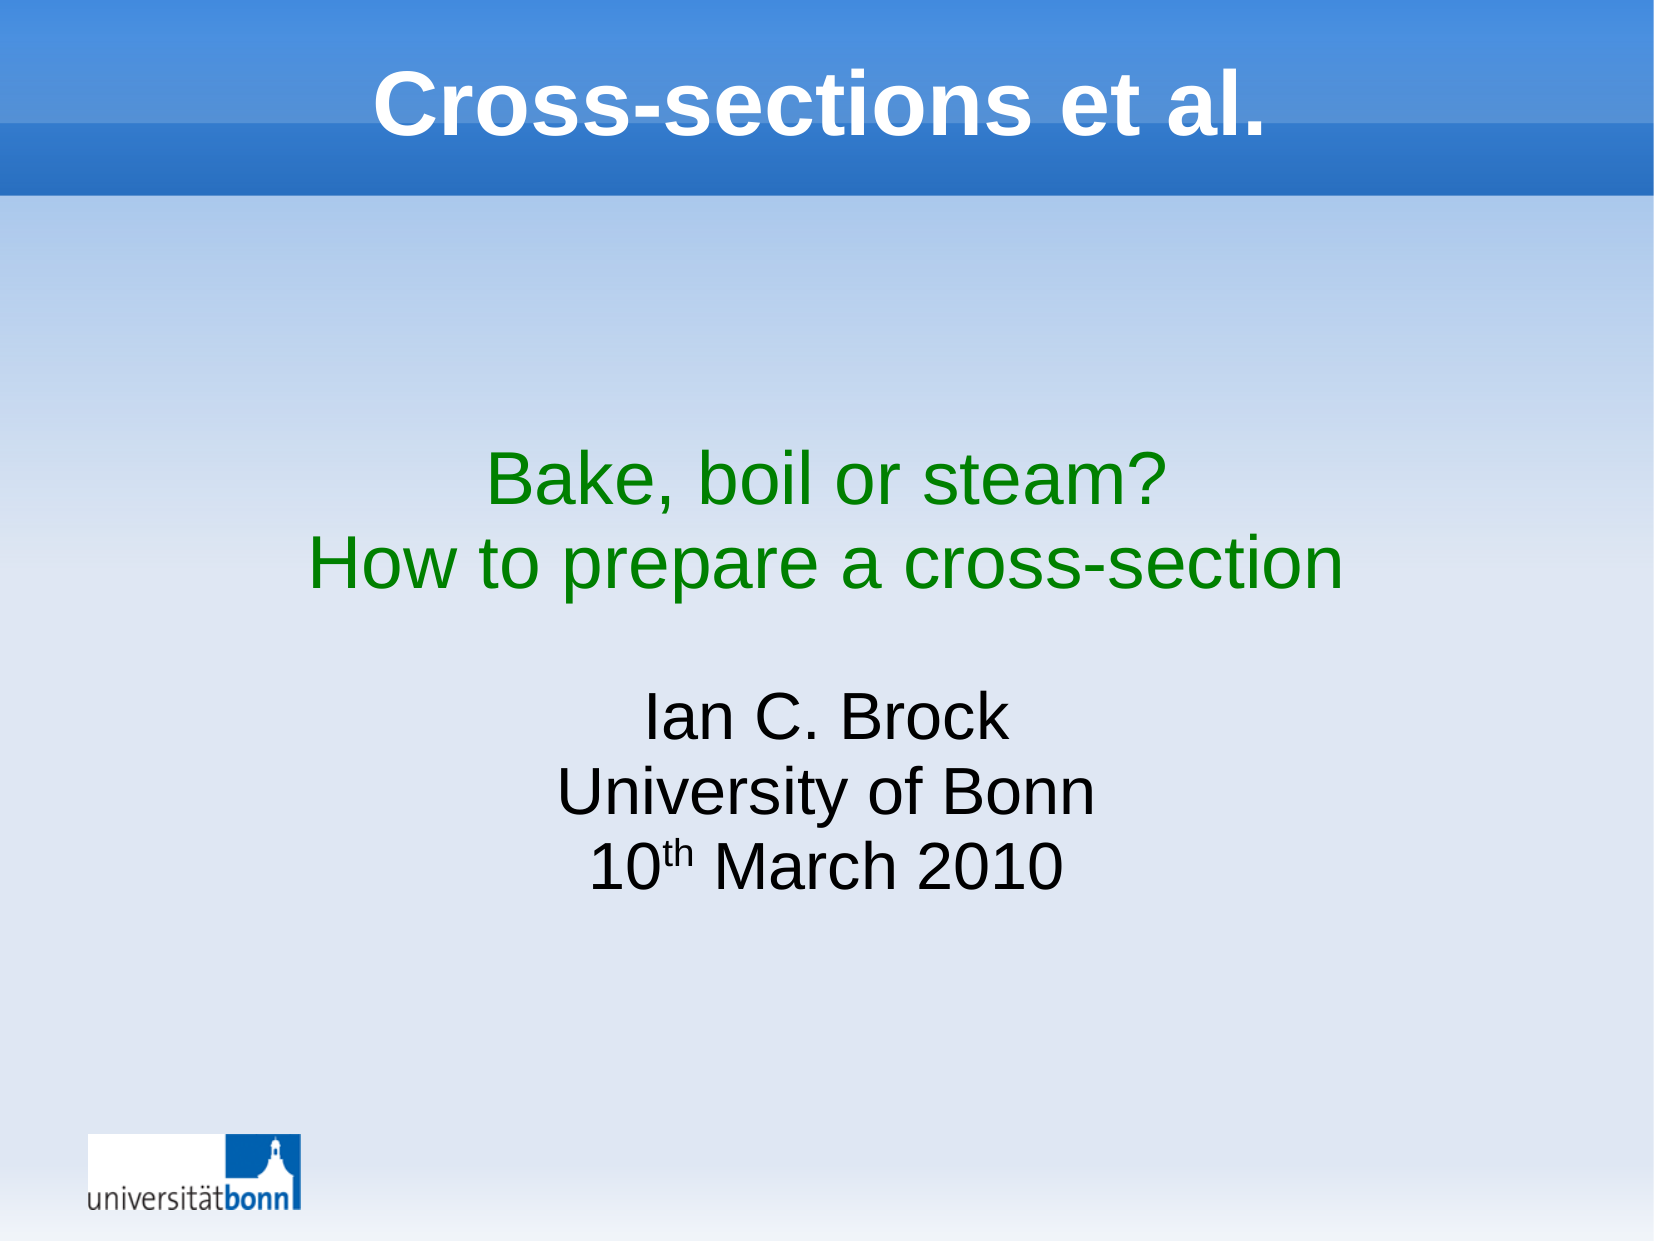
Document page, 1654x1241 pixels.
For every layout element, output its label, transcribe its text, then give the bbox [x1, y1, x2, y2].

picture [0, 0, 1654, 1241]
subtitle Bake, boil or steam? How to prepare a cross-section Ian C. Brock University of Bonn 10th March 2010 [82, 260, 1571, 1080]
title Cross-sections et al. [76, 0, 1565, 208]
